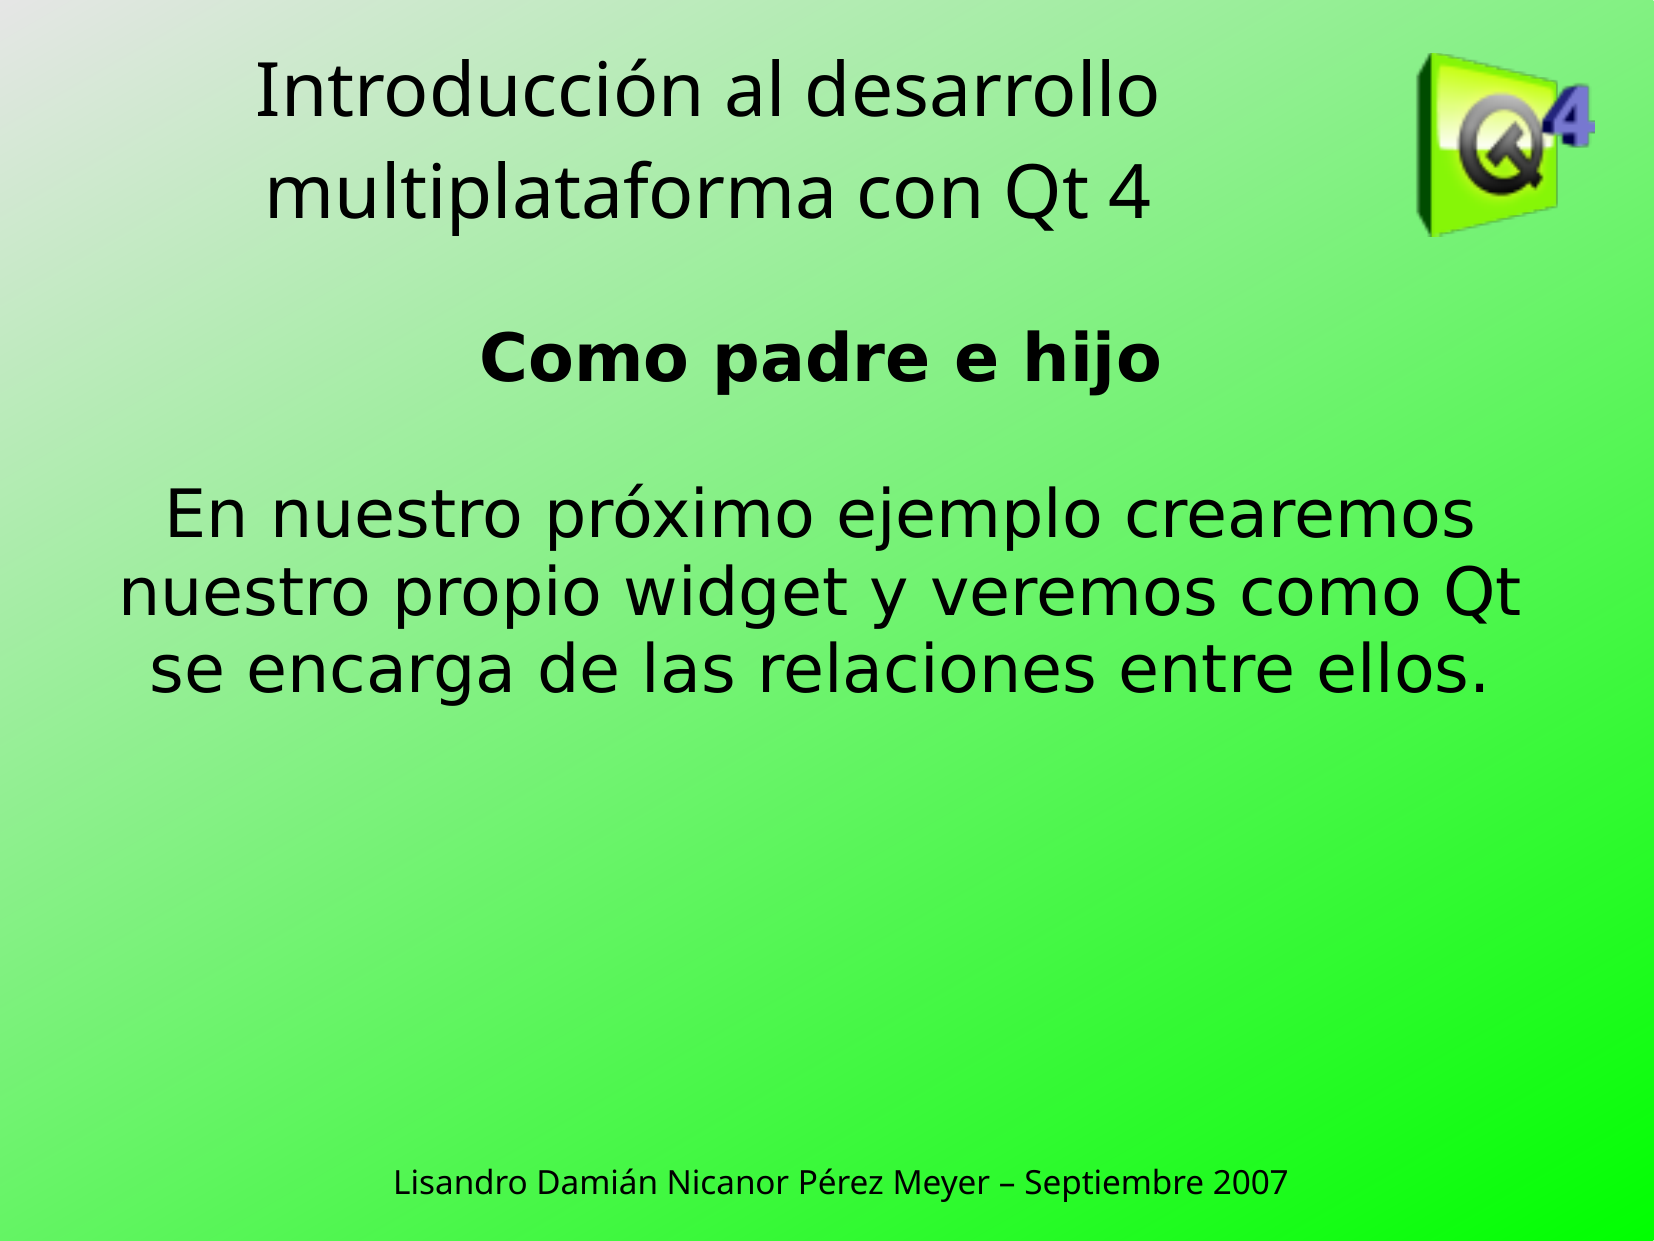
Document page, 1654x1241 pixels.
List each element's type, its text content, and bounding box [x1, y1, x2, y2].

picture [1412, 53, 1595, 237]
text_box Lisandro Damián Nicanor Pérez Meyer – Septiembre 2007 [88, 1151, 1595, 1213]
subtitle Como padre e hijo En nuestro próximo ejemplo crearemos nuestro propio widget y veremos como Qt se encarga de las relaciones entre ellos. [76, 319, 1565, 709]
title Introducción al desarrollo multiplataforma con Qt 4 [147, 11, 1270, 266]
